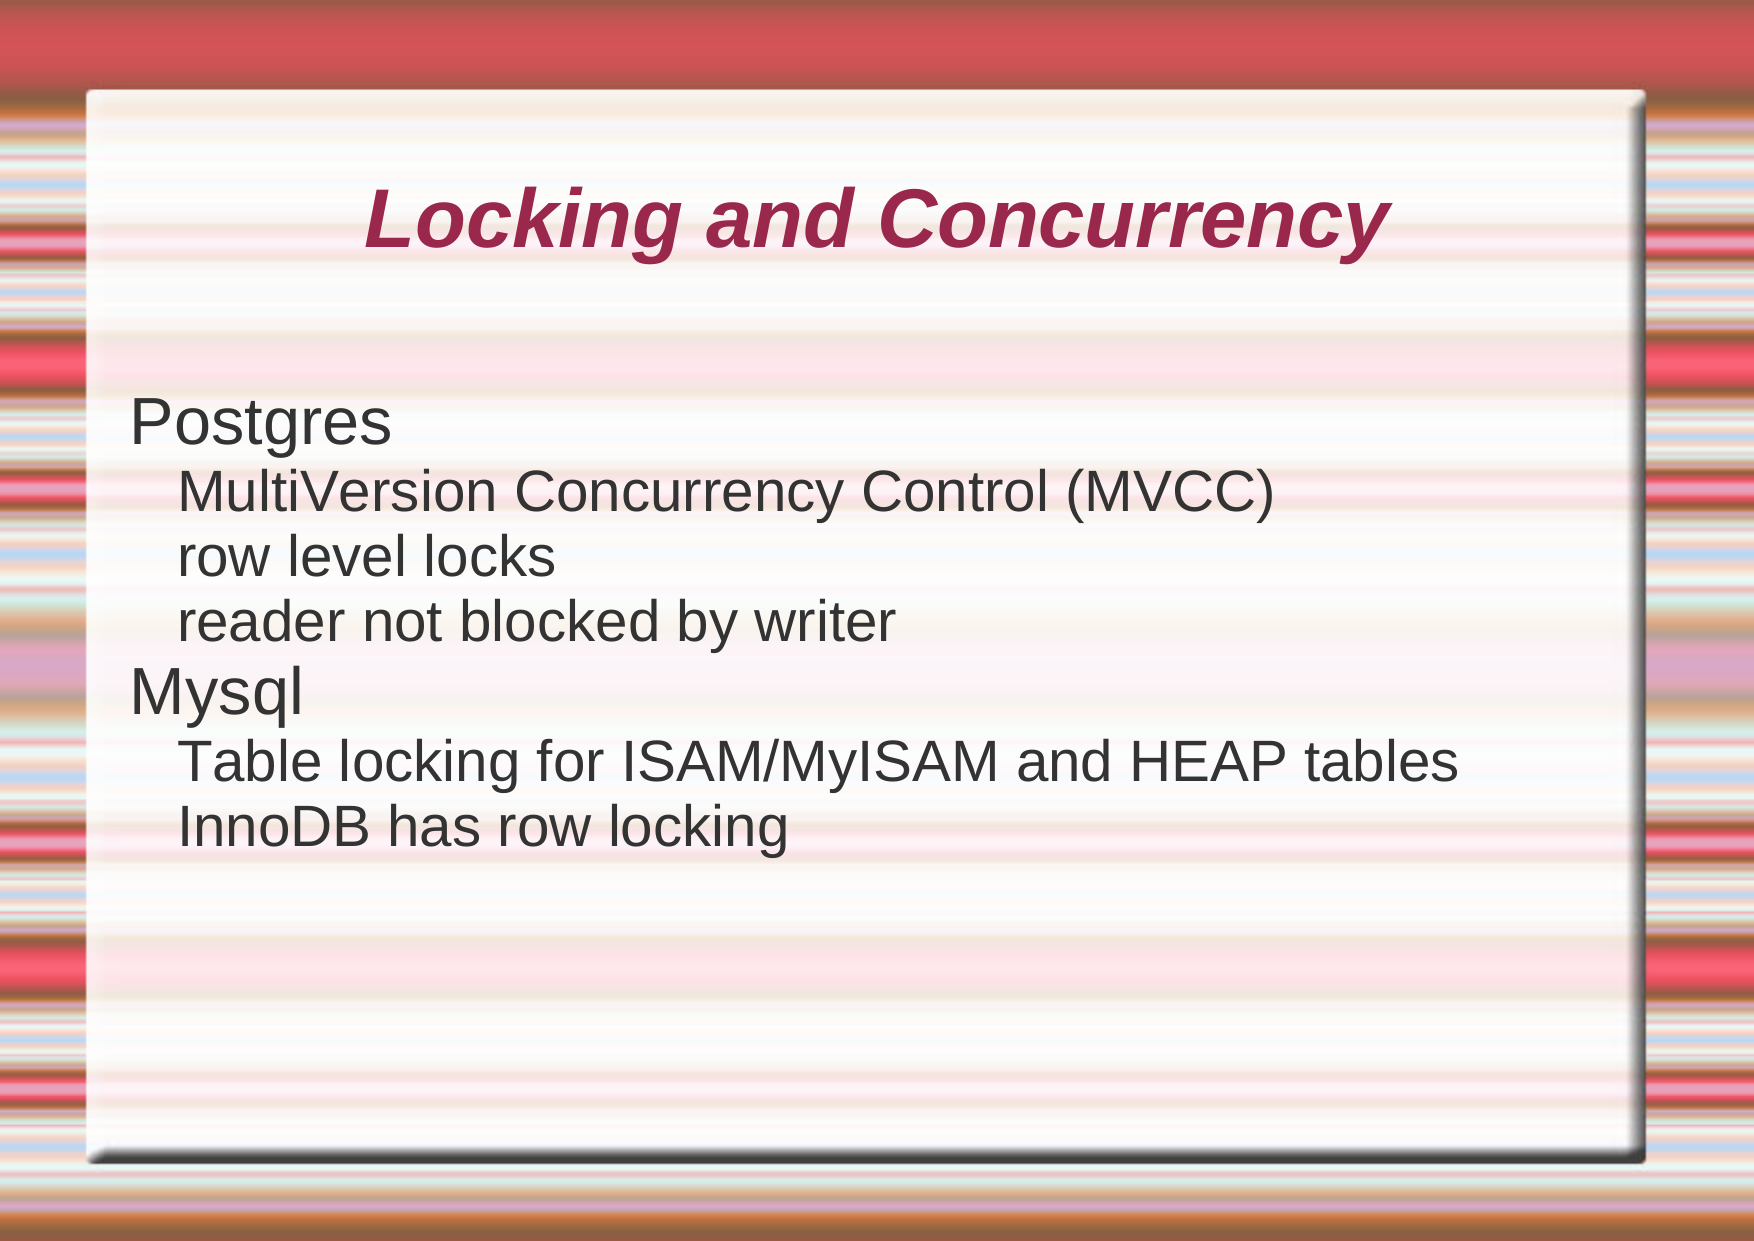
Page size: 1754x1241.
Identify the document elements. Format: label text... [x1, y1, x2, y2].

picture [0, 0, 1754, 1241]
list Postgres MultiVersion Concurrency Control (MVCC) row level locks reader not blocked by writer Mysql Table locking for ISAM/MyISAM and HEAP tables InnoDB has row locking [118, 383, 1625, 1093]
title Locking and Concurrency [128, 114, 1627, 322]
